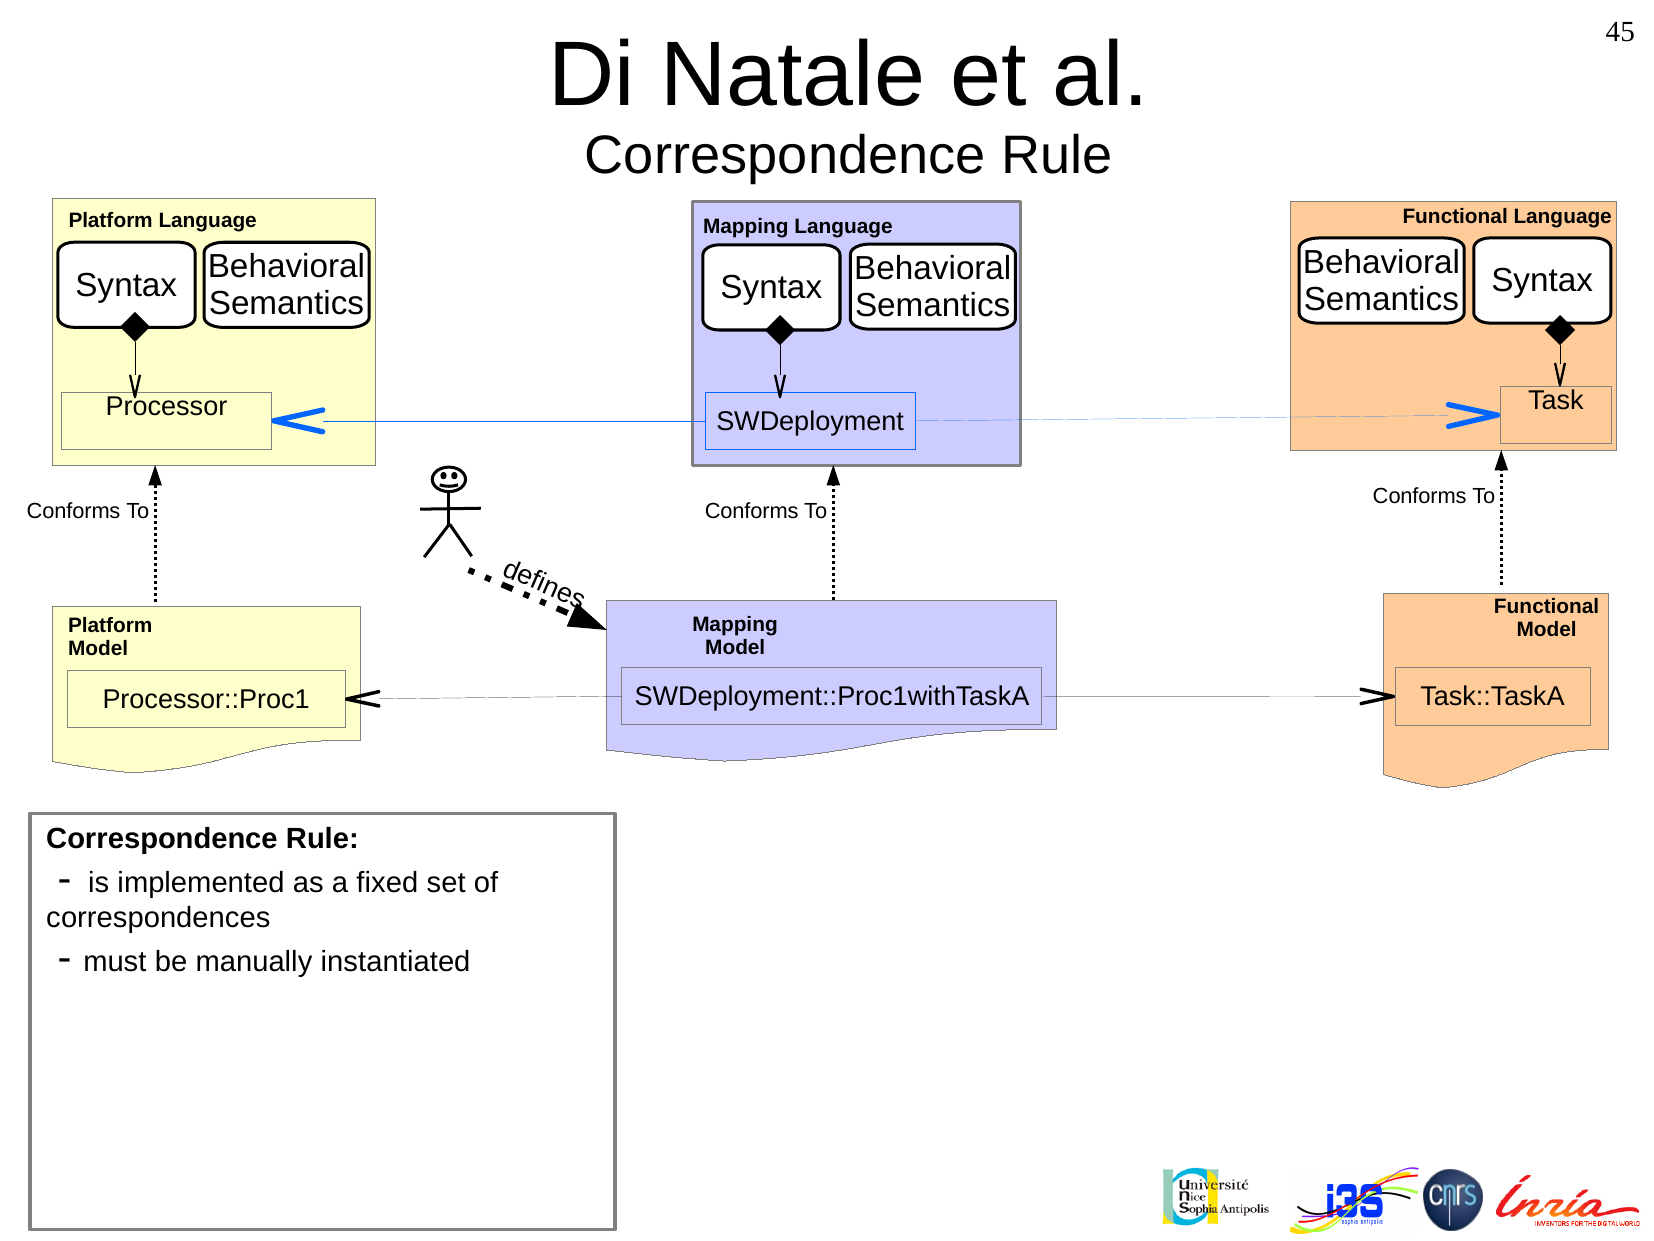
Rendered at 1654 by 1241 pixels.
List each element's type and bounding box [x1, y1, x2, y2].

text_box [30, 813, 616, 1230]
text_box [432, 467, 466, 492]
picture [1137, 1150, 1647, 1241]
text_box [1357, 476, 1576, 516]
text_box [690, 491, 908, 567]
title [105, 0, 1594, 208]
text_box [11, 491, 230, 544]
text_box [1290, 197, 1635, 451]
text_box [1383, 587, 1630, 788]
text_box [52, 606, 361, 773]
text_box [606, 600, 1057, 762]
text_box [52, 198, 376, 466]
text_box [677, 208, 1021, 466]
